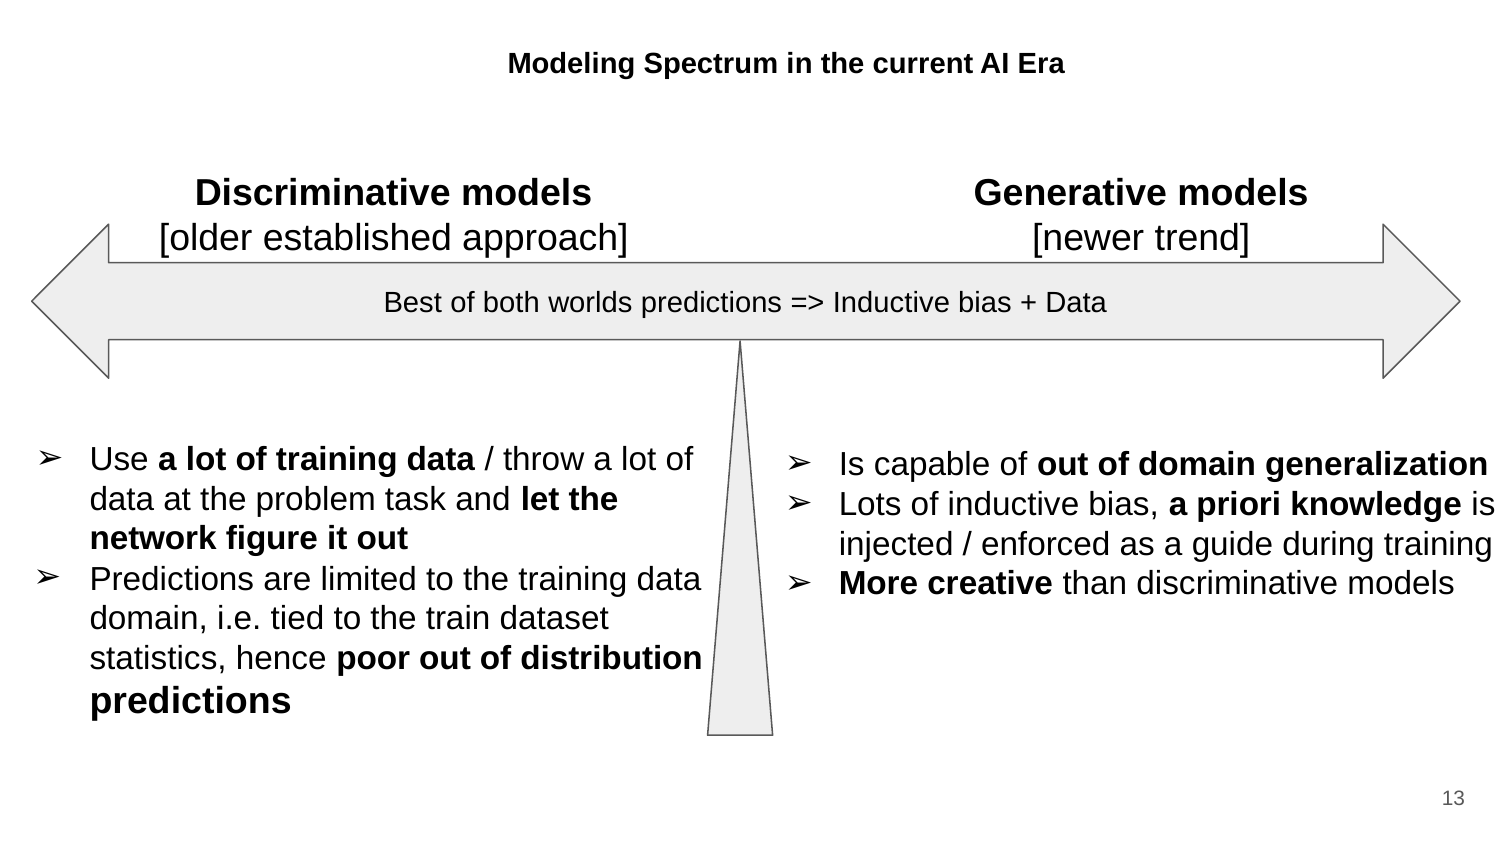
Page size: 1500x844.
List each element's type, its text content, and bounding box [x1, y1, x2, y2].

text_box Modeling Spectrum in the current AI Era [477, 28, 1096, 95]
text_box Discriminative models [older established approach] [131, 152, 657, 232]
slide_number <number> [1389, 765, 1480, 830]
text_box Is capable of out of domain generalization Lots of inductive bias, a priori knowledge is injected / enforced as a guide during training More creative than discriminative models [751, 426, 1500, 713]
text_box [707, 340, 773, 736]
text_box Best of both worlds predictions => Inductive bias + Data [31, 224, 1461, 379]
text_box Generative models [newer trend] [906, 152, 1377, 232]
text_box Use a lot of training data / throw a lot of data at the problem task and let the network figure it out Predictions are limited to the training data domain, i.e. tied to the train dataset statistics, hence poor out of distribution predictions [0, 421, 733, 632]
